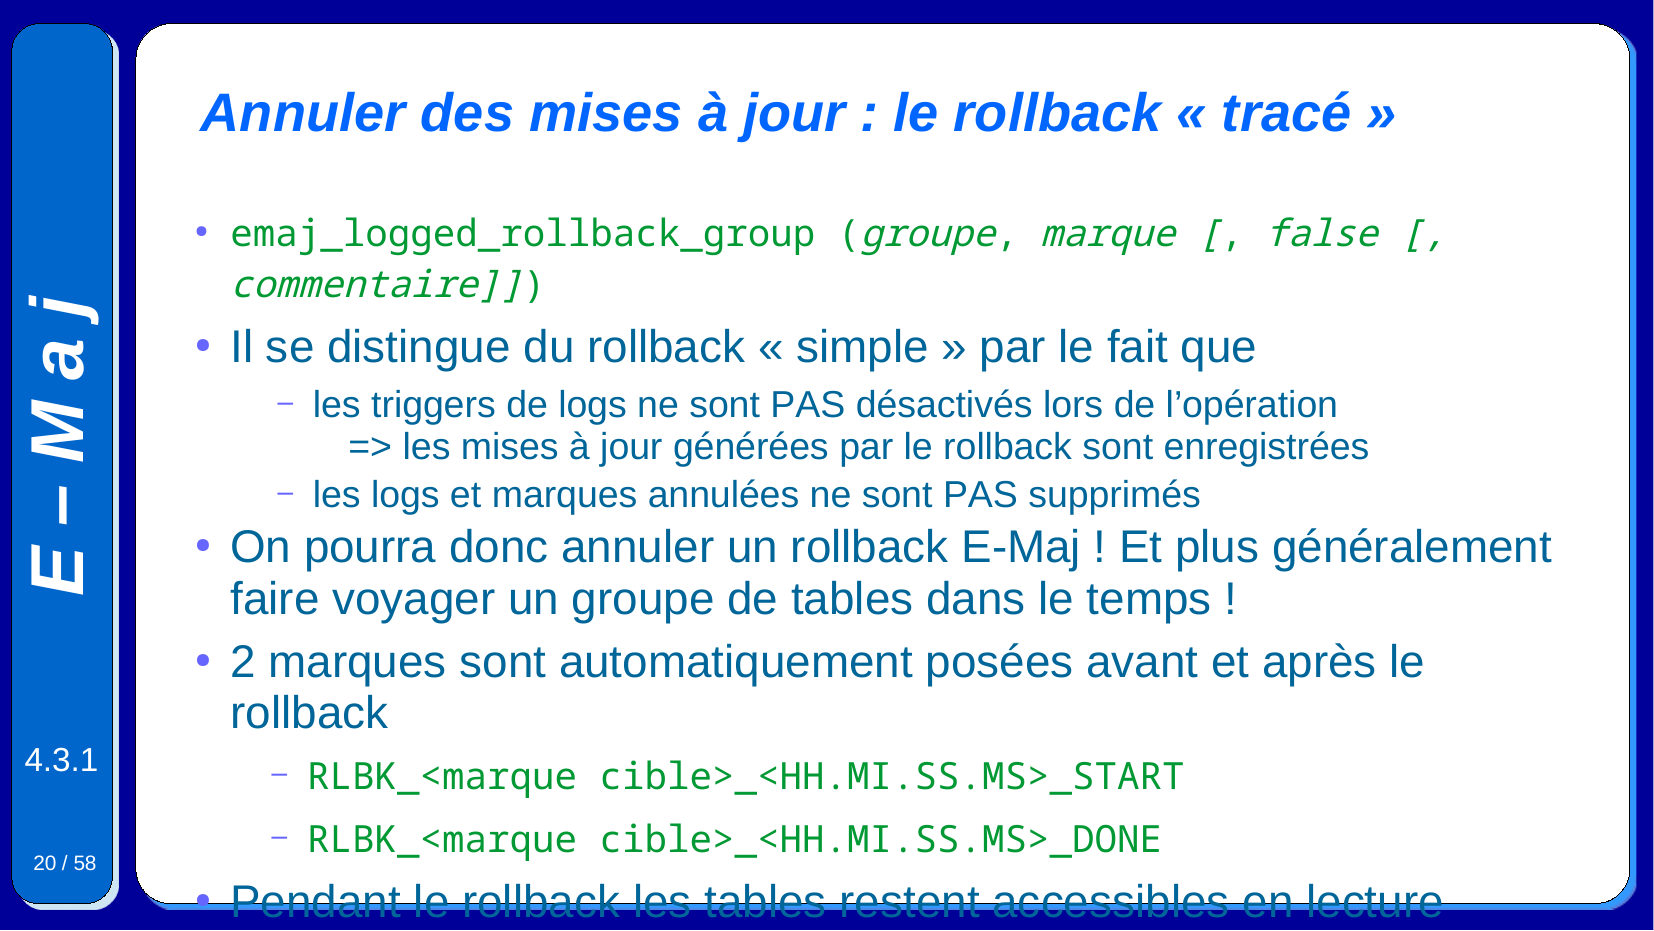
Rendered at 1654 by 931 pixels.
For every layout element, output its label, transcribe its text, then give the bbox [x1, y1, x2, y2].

title Annuler des mises à jour : le rollback « tracé » [200, 34, 1575, 191]
list emaj_logged_rollback_group (groupe, marque [, false [, commentaire]]) Il se distingue du rollback « simple » par le fait que les triggers de logs ne sont PAS désactivés lors de l’opération => les mises à jour générées par le rollback sont enregistrées les logs et marques annulées ne sont PAS supprimés On pourra donc annuler un rollback E-Maj ! Et plus généralement faire voyager un groupe de tables dans le temps ! 2 marques sont automatiquement posées avant et après le rollback RLBK_<marque cible>_<HH.MI.SS.MS>_START RLBK_<marque cible>_<HH.MI.SS.MS>_DONE Pendant le rollback les tables restent accessibles en lecture [177, 206, 1587, 898]
